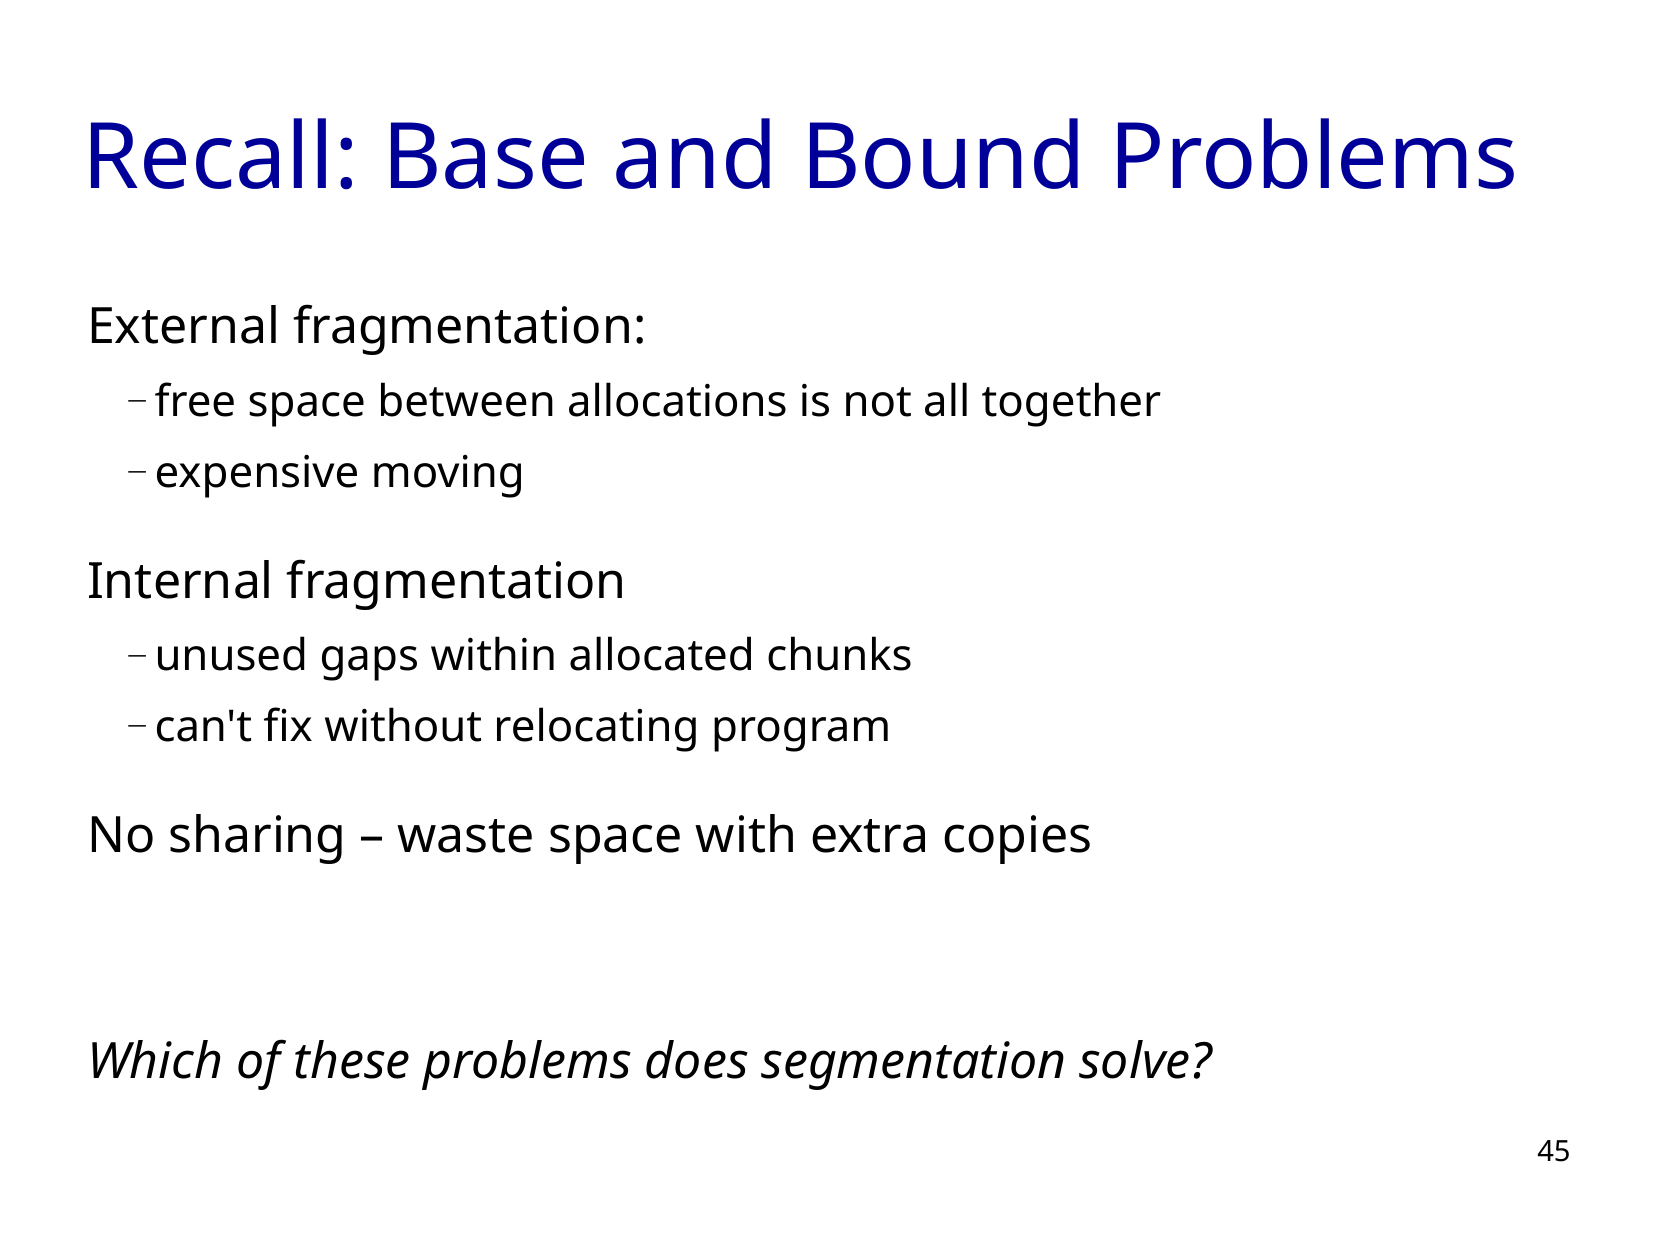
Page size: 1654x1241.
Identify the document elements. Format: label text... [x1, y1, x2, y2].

title Recall: Base and Bound Problems [82, 49, 1571, 257]
list External fragmentation: free space between allocations is not all together expensive moving Internal fragmentation unused gaps within allocated chunks can't fix without relocating program No sharing – waste space with extra copies Which of these problems does segmentation solve? [60, 290, 1571, 1096]
